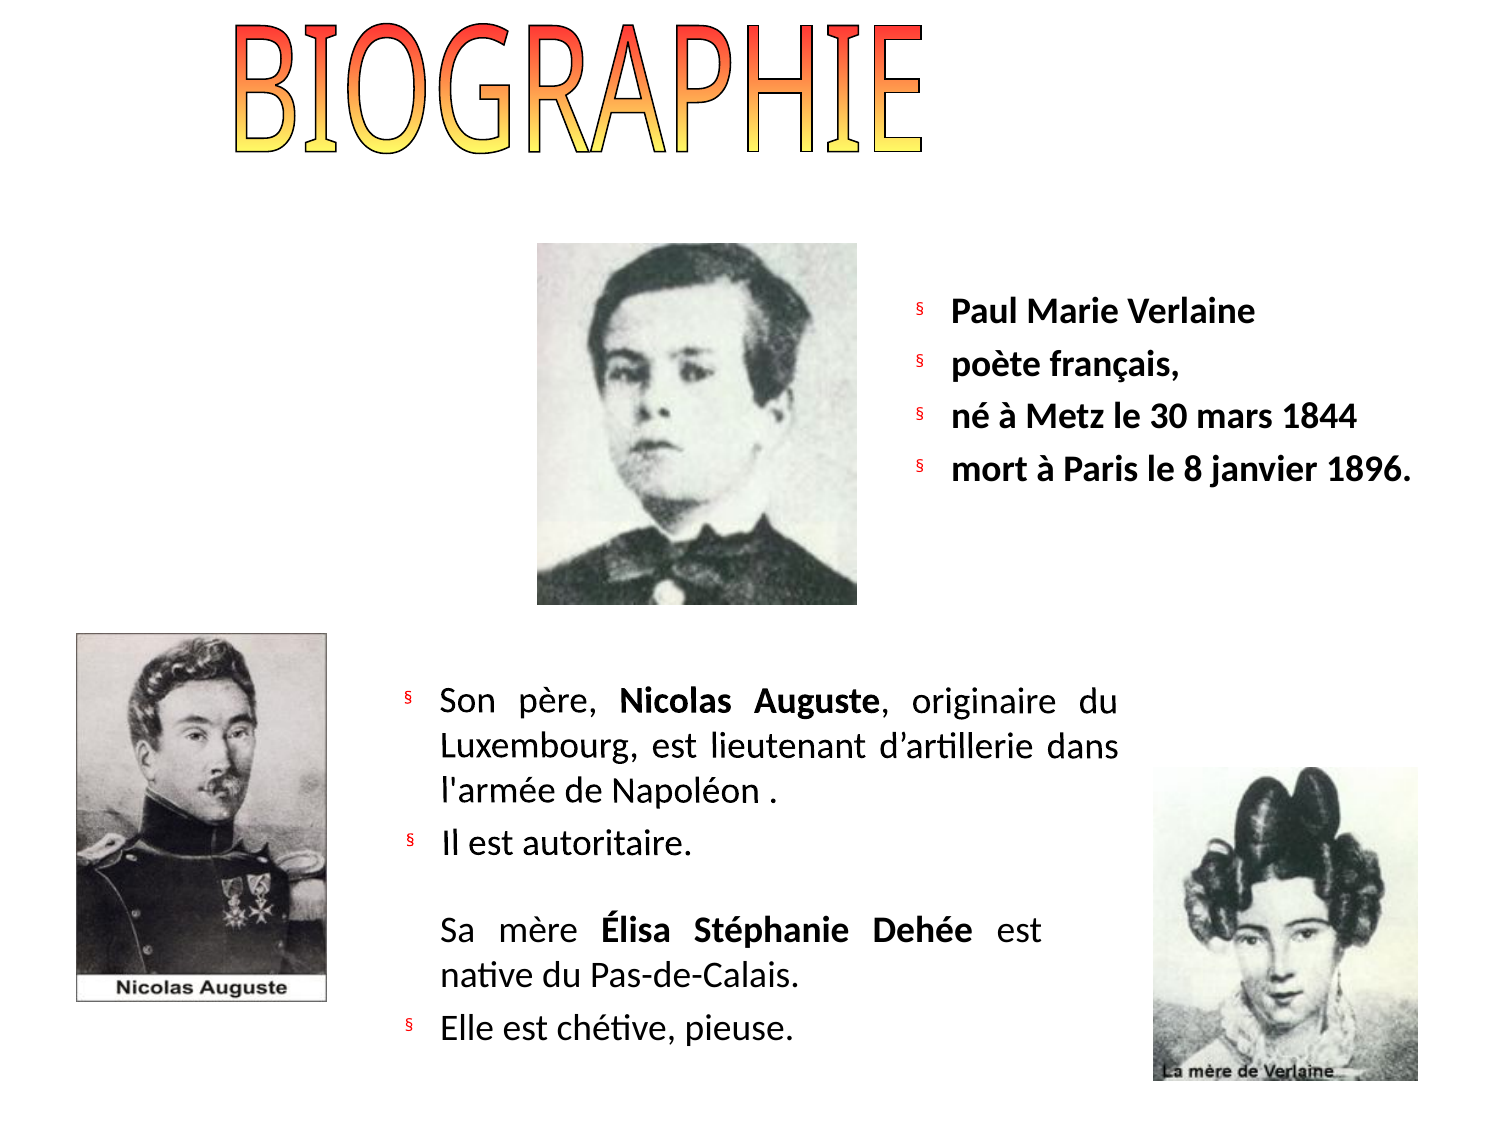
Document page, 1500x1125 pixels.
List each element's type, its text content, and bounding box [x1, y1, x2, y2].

text_box BIOGRAPHIE [236, 25, 295, 152]
text_box Paul Marie Verlaine poète français, né à Metz le 30 mars 1844 mort à Paris le 8 janvier 1896. [900, 278, 1447, 492]
text_box BIOGRAPHIE [347, 23, 426, 154]
text_box BIOGRAPHIE [676, 25, 731, 152]
picture [537, 243, 857, 605]
picture [76, 633, 327, 1002]
text_box BIOGRAPHIE [529, 25, 589, 152]
text_box BIOGRAPHIE [828, 25, 859, 152]
picture [1153, 767, 1418, 1081]
text_box BIOGRAPHIE [305, 25, 336, 152]
text_box Son père, Nicolas Auguste, originaire du Luxembourg, est lieutenant d’artillerie dans l'armée de Napoléon . Il est autoritaire. [388, 667, 1136, 846]
text_box BIOGRAPHIE [747, 25, 812, 152]
text_box BIOGRAPHIE [874, 25, 922, 152]
text_box BIOGRAPHIE [590, 25, 666, 152]
text_box BIOGRAPHIE [439, 23, 510, 154]
text_box Sa mère Élisa Stéphanie Dehée est native du Pas-de-Calais. Elle est chétive, pieuse. [389, 897, 1058, 1087]
